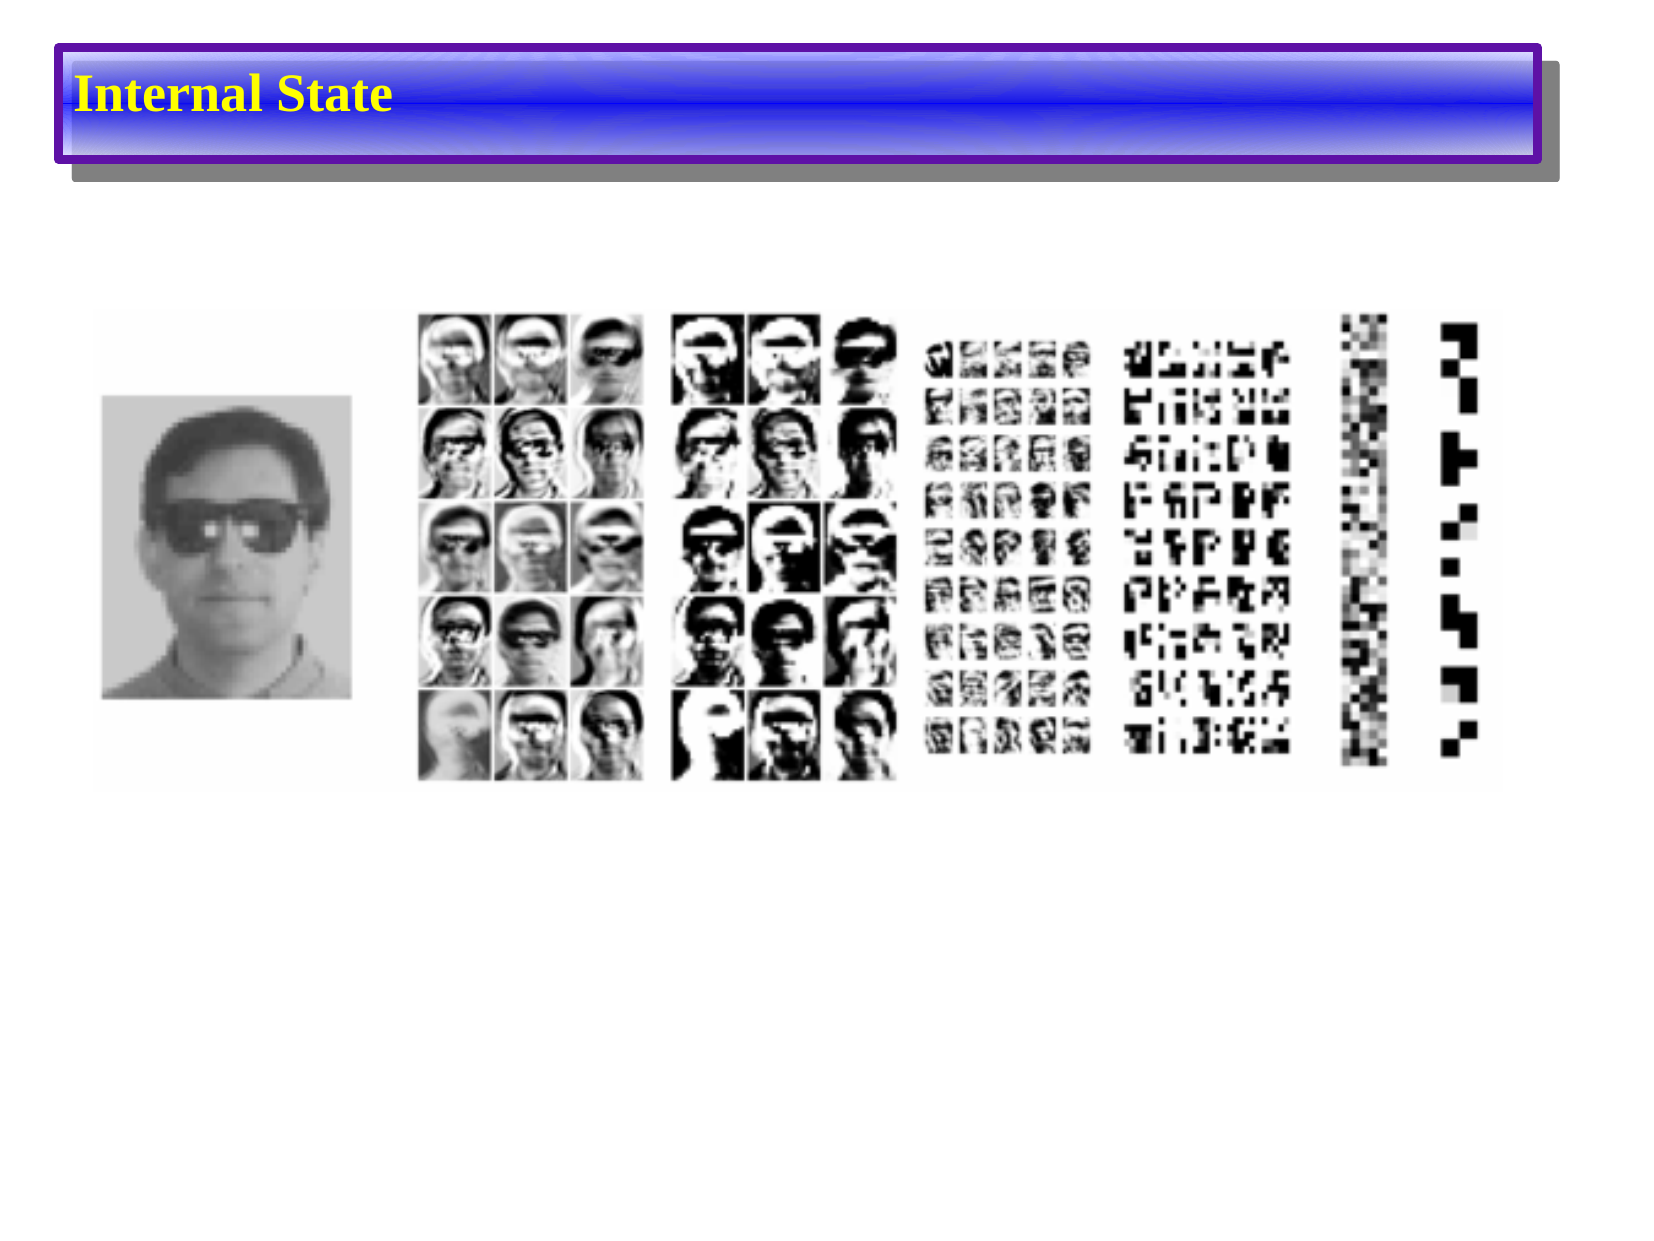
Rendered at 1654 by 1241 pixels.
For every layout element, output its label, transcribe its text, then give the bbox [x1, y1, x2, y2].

picture [93, 308, 1505, 796]
text_box Internal State [58, 47, 1538, 160]
